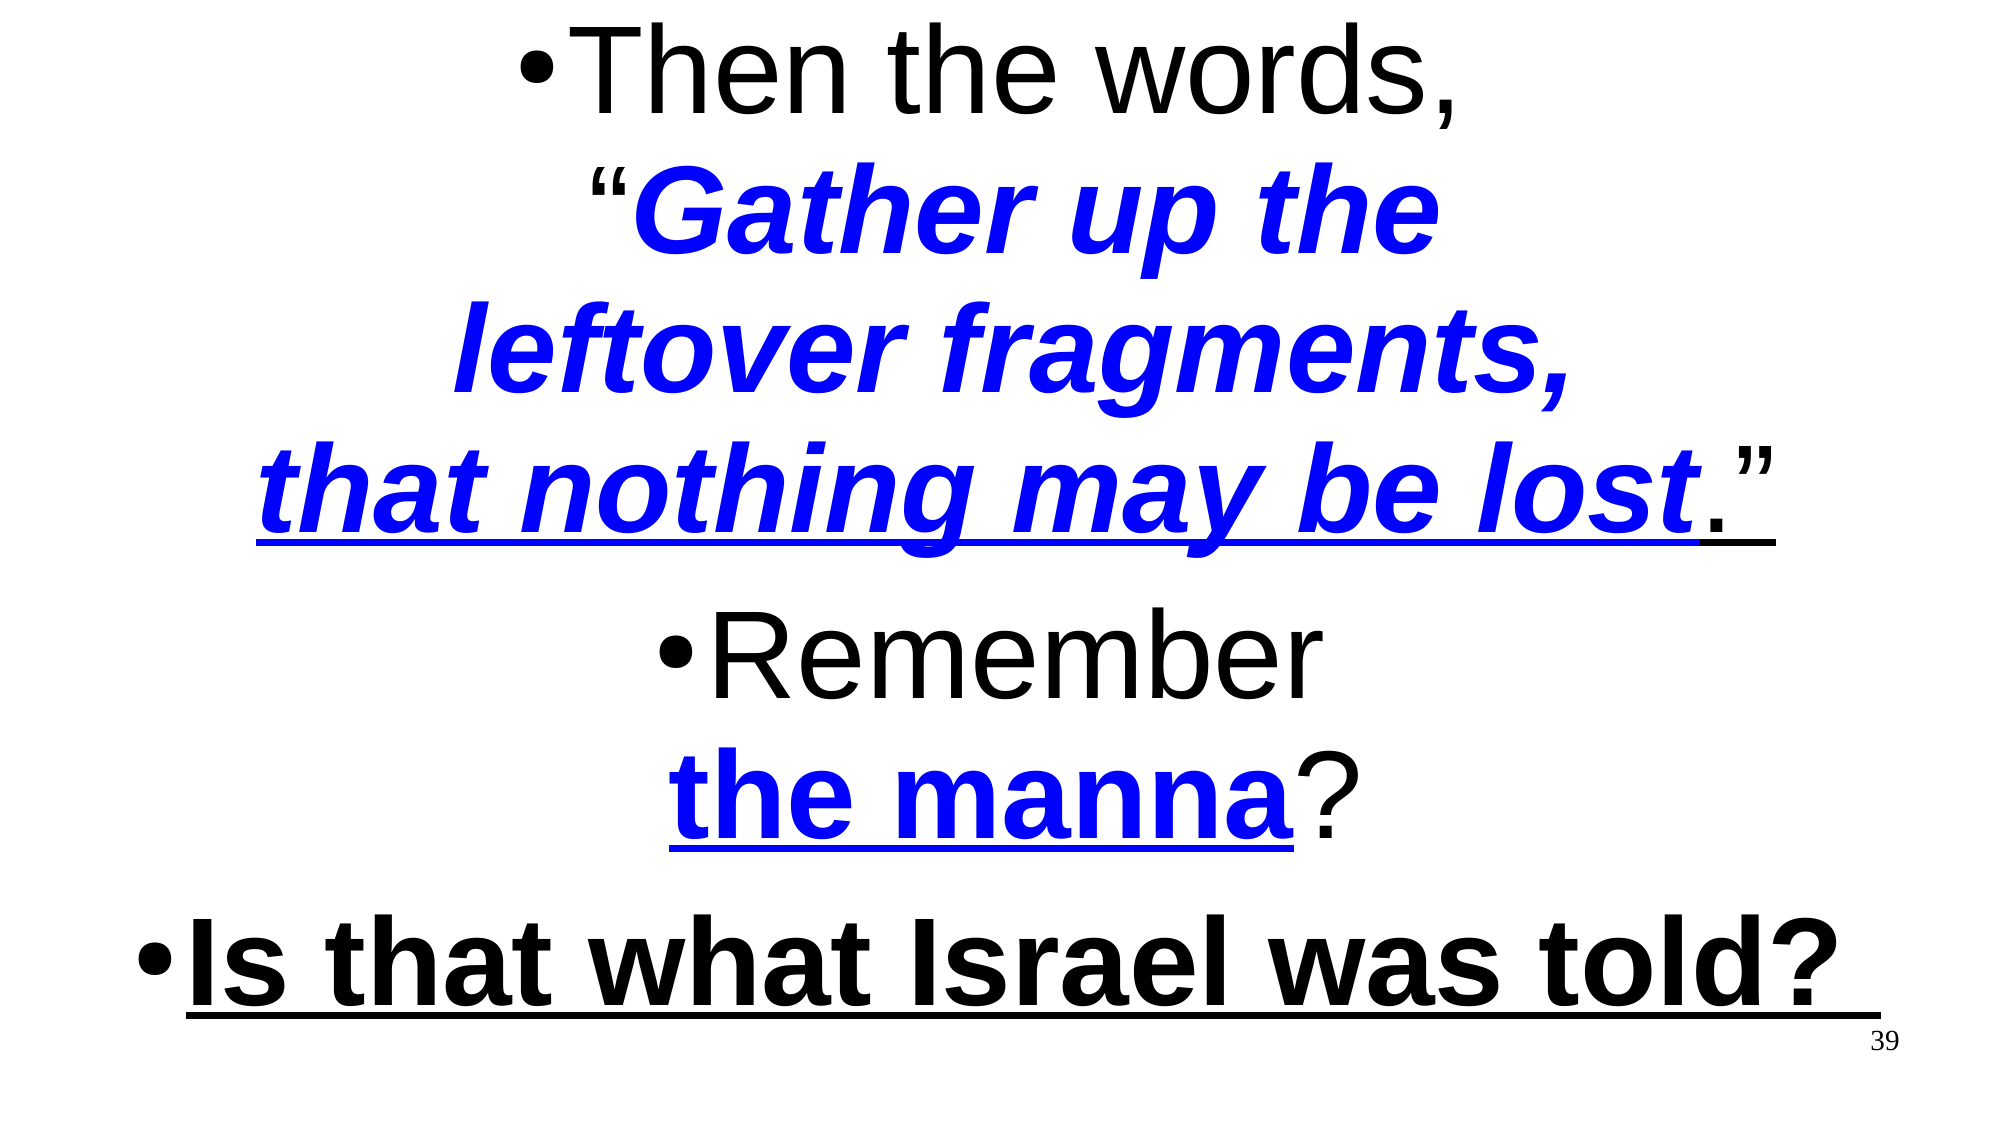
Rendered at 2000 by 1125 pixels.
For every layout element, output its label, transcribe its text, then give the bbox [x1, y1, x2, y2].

list Then the words, “Gather up the leftover fragments, that nothing may be lost.” Remember the manna? Is that what Israel was told? [0, 0, 1996, 1123]
